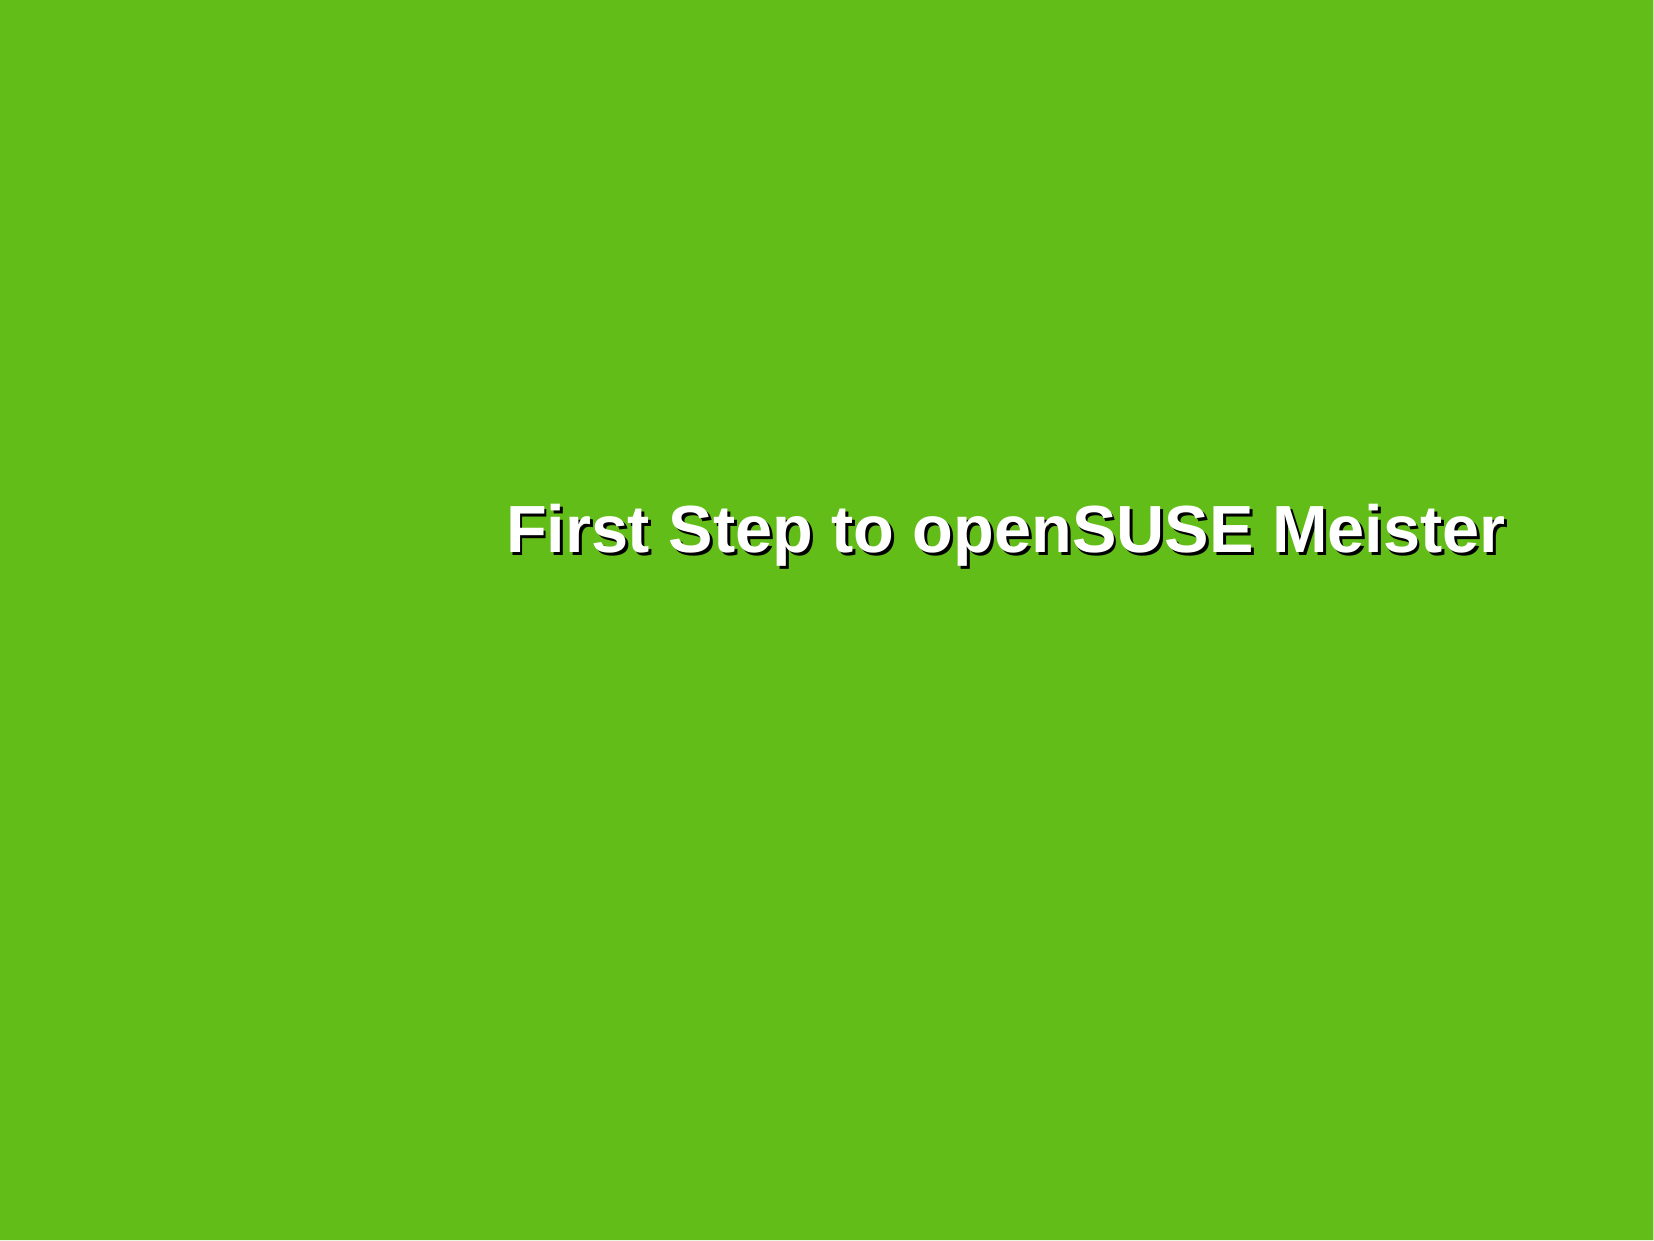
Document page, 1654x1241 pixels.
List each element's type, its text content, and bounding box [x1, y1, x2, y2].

title First Step to openSUSE Meister [236, 426, 1522, 633]
